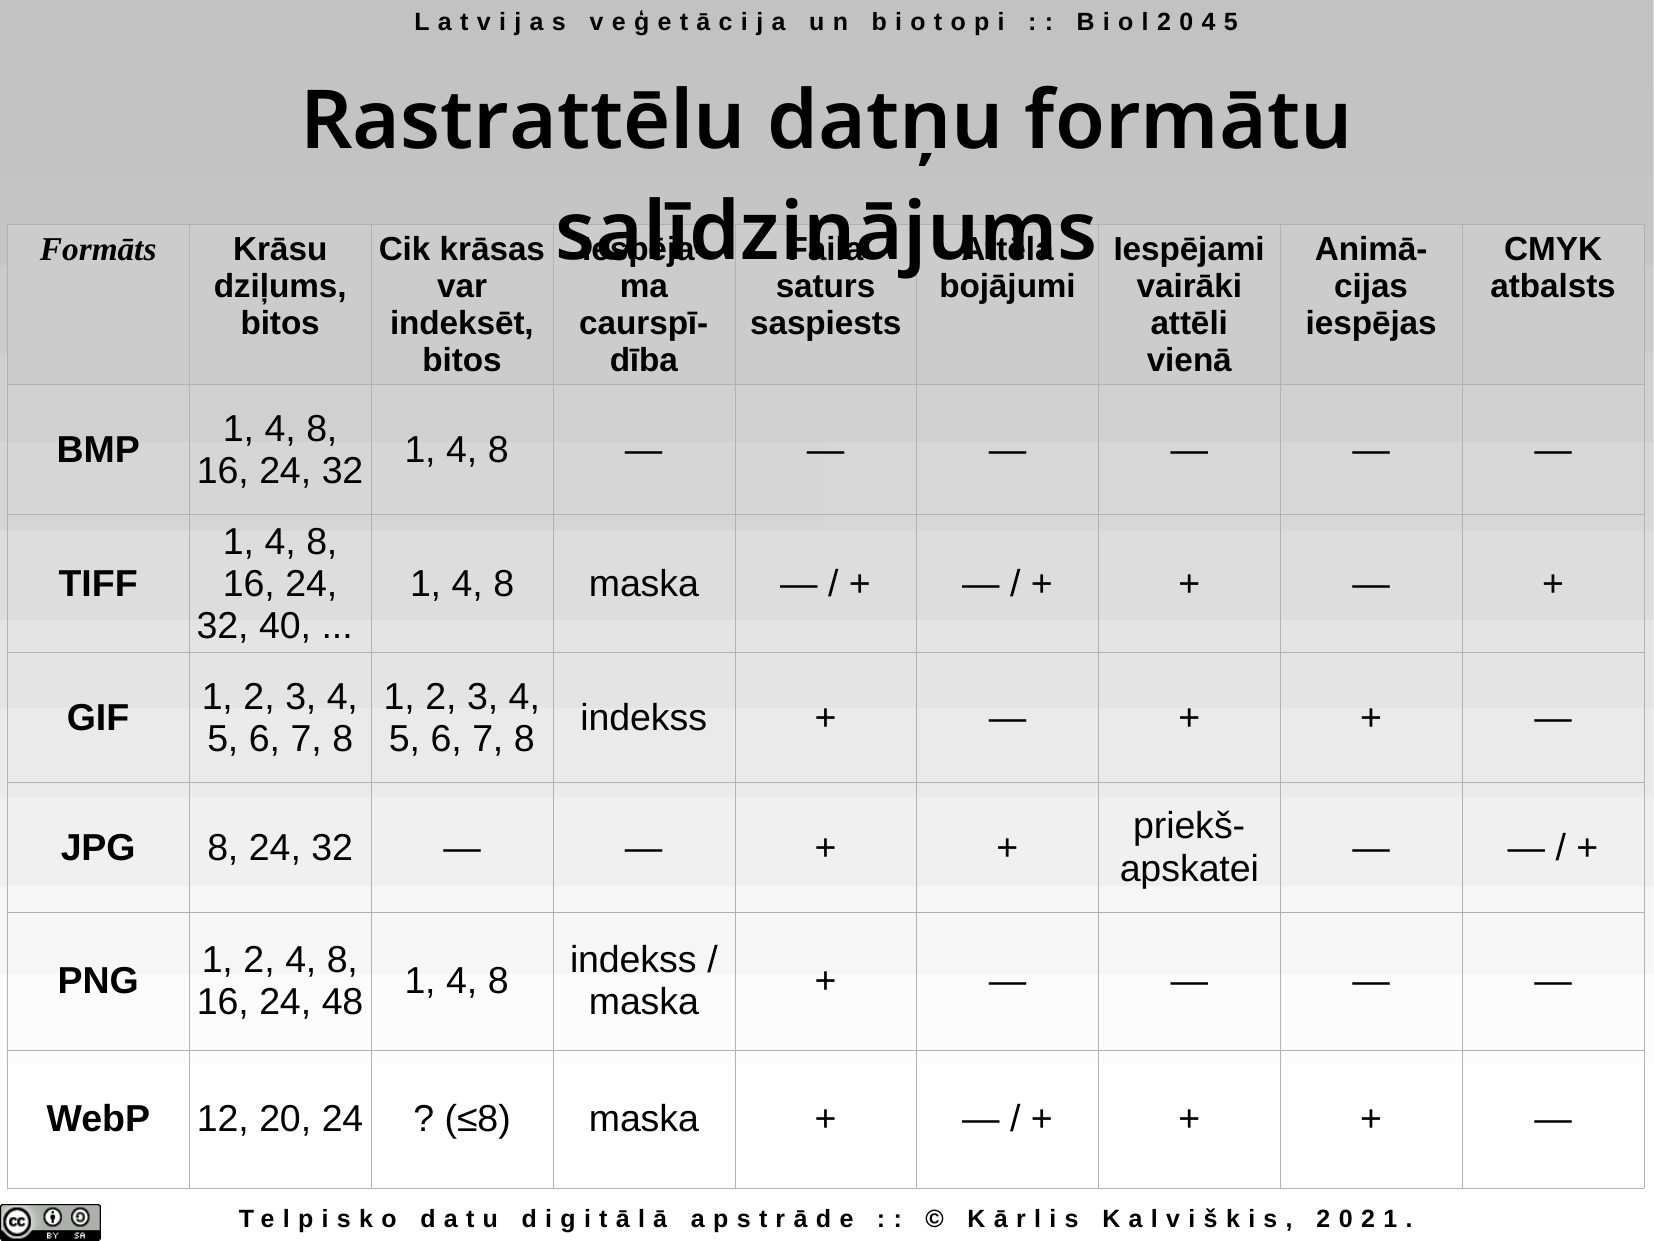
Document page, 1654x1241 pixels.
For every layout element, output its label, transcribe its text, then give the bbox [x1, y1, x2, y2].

table_cell — [1281, 913, 1462, 1050]
table_cell TIFF [8, 515, 189, 652]
table_cell — / + [736, 515, 916, 652]
table_cell — [1463, 385, 1644, 514]
table_cell + [1463, 515, 1644, 652]
table_cell — [917, 385, 1098, 514]
table_cell — [554, 783, 735, 912]
table_header Formāts [8, 225, 189, 384]
table_cell 1, 2, 3, 4, 5, 6, 7, 8 [190, 653, 371, 782]
table_cell — [1099, 385, 1280, 514]
table_cell 8, 24, 32 [190, 783, 371, 912]
table_cell + [917, 783, 1098, 912]
table_cell + [1099, 515, 1280, 652]
table_cell 1, 2, 4, 8, 16, 24, 48 [190, 913, 371, 1050]
table_cell + [1099, 1051, 1280, 1188]
table_header Cik krāsas var indeksēt, bitos [372, 296, 553, 384]
table_cell + [1099, 653, 1280, 782]
table_cell GIF [8, 653, 189, 782]
table_cell — [917, 653, 1098, 782]
table_cell — / + [1463, 783, 1644, 912]
table_cell — [1463, 913, 1644, 1050]
table_cell indekss / maska [554, 913, 735, 1050]
table_cell — [917, 913, 1098, 1050]
table_header Animā-cijas iespējas [1281, 296, 1462, 384]
table_header Faila saturs saspiests [736, 296, 916, 384]
table_cell — [1463, 653, 1644, 782]
table_cell 1, 4, 8, 16, 24, 32, 40, ... [190, 515, 371, 652]
table_header Krāsu dziļums, bitos [190, 296, 371, 384]
table_header CMYK atbalsts [1463, 225, 1644, 384]
table_cell — / + [917, 1051, 1098, 1188]
table_cell 1, 4, 8 [372, 515, 553, 652]
table_cell BMP [8, 385, 189, 514]
table_cell 1, 4, 8, 16, 24, 32 [190, 385, 371, 514]
table_header Attēla bojājumi [917, 296, 1098, 384]
table_cell + [1281, 1051, 1462, 1188]
table_cell — [1099, 913, 1280, 1050]
table_cell maska [554, 1051, 735, 1188]
table_cell 1, 4, 8 [372, 913, 553, 1050]
table_cell — [554, 385, 735, 514]
table_cell + [736, 1051, 916, 1188]
table_cell priekš-apskatei [1099, 783, 1280, 912]
table_cell 1, 4, 8 [372, 385, 553, 514]
table_cell — [736, 385, 916, 514]
table_cell + [1281, 653, 1462, 782]
table_header Iespēja-ma caurspī-dība [554, 296, 735, 384]
table_cell + [736, 653, 916, 782]
table_cell — [1281, 515, 1462, 652]
table_cell WebP [8, 1051, 189, 1188]
table_cell 12, 20, 24 [190, 1051, 371, 1188]
table_cell — [1463, 1051, 1644, 1188]
table_cell PNG [8, 913, 189, 1050]
table_cell JPG [8, 783, 189, 912]
table_header Iespējami vairāki attēli vienā [1099, 296, 1280, 384]
table_cell indekss [554, 653, 735, 782]
table_cell ? (≤8) [372, 1051, 553, 1188]
title Rastrattēlu datņu formātu salīdzinājums [29, 49, 1625, 296]
table_cell — [1281, 385, 1462, 514]
picture [0, 0, 1654, 1241]
table_cell 1, 2, 3, 4, 5, 6, 7, 8 [372, 653, 553, 782]
table_cell maska [554, 515, 735, 652]
table_cell — / + [917, 515, 1098, 652]
table_cell + [736, 783, 916, 912]
table_cell — [1281, 783, 1462, 912]
table_cell — [372, 783, 553, 912]
table_cell + [736, 913, 916, 1050]
